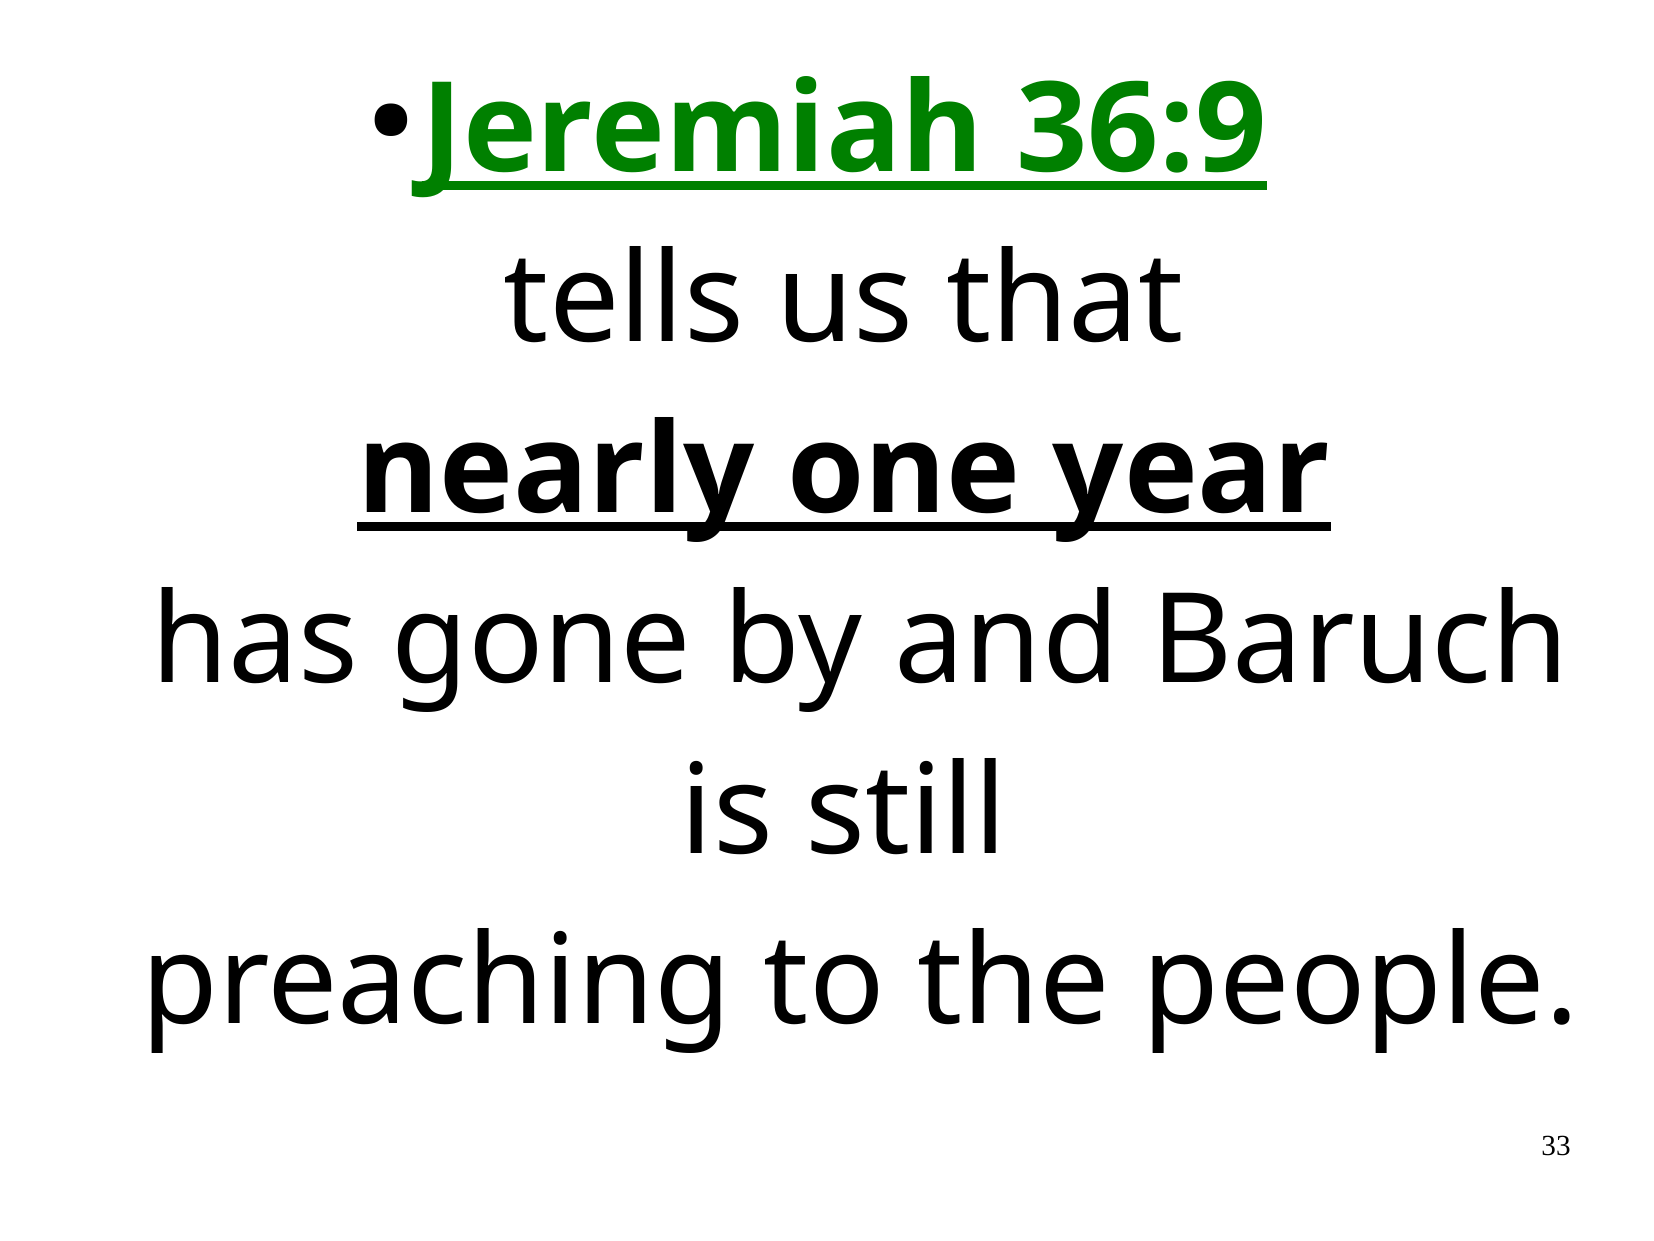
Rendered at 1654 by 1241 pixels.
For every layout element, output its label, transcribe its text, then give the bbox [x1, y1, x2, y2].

list Jeremiah 36:9 tells us that nearly one year has gone by and Baruch is still preaching to the people. [37, 37, 1613, 1238]
